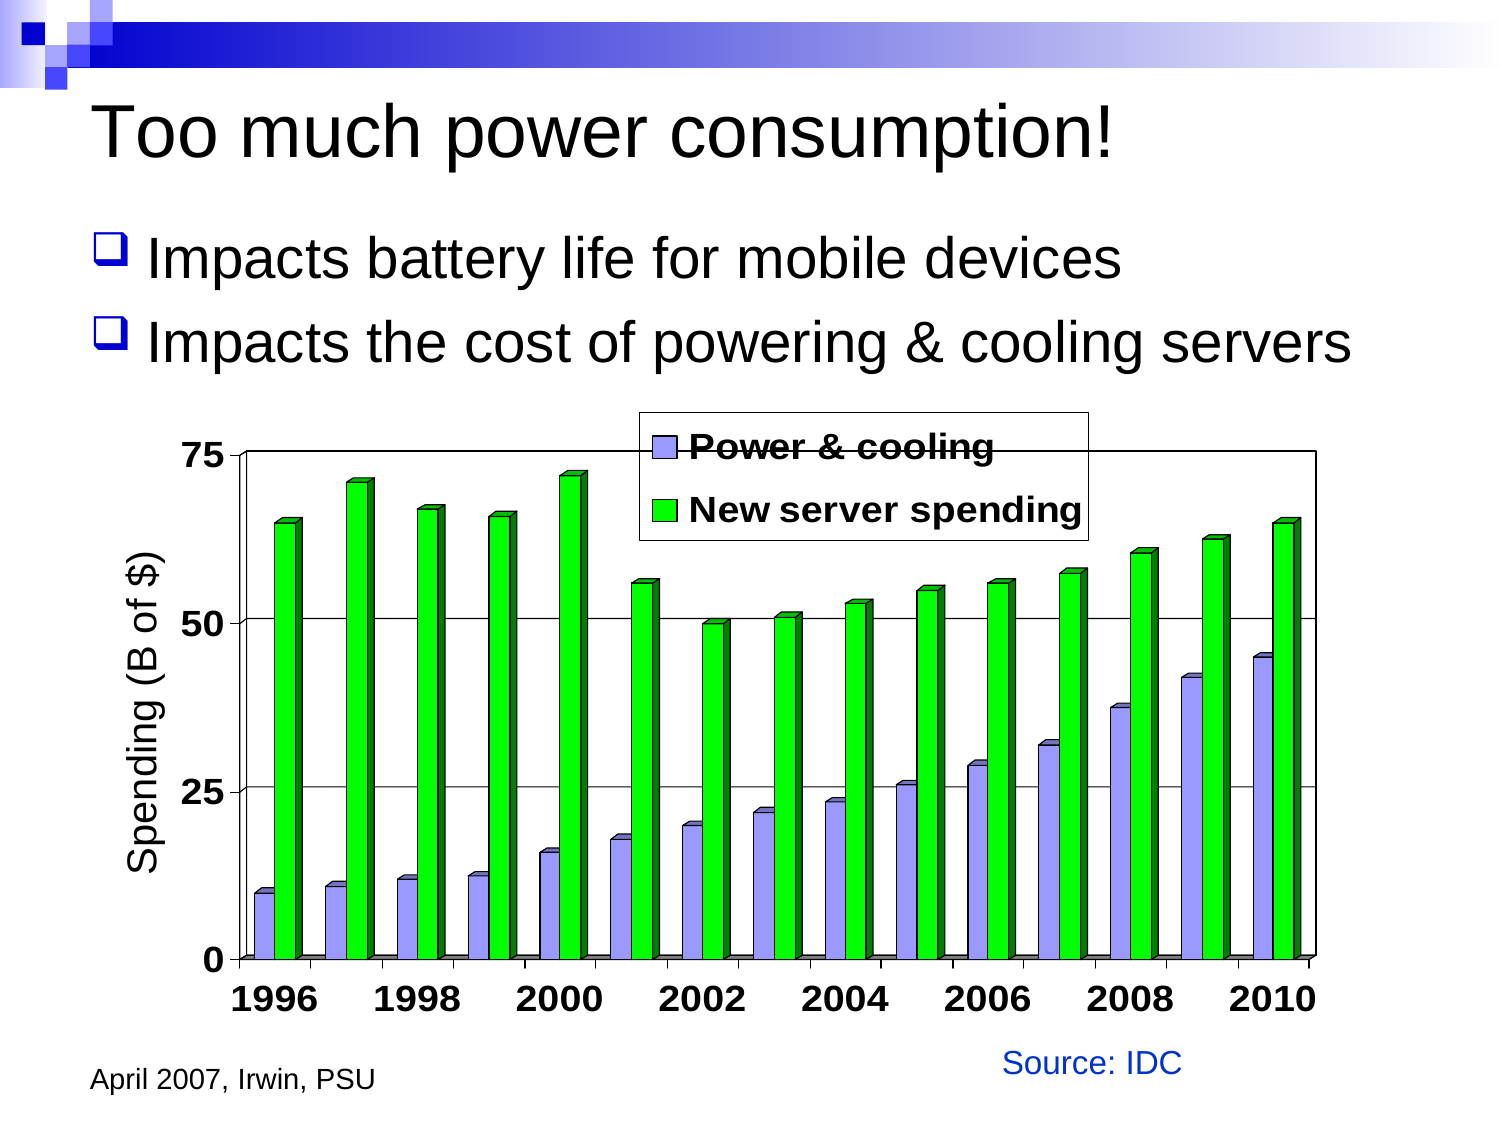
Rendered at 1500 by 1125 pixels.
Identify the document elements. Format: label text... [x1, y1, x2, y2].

text_box Spending (B of $) [107, 535, 173, 891]
text_box April 2007, Irwin, PSU [74, 1024, 426, 1103]
title Too much power consumption! [75, 74, 1426, 175]
chart [75, 404, 1426, 1051]
text_box Source: IDC [987, 1034, 1199, 1090]
list Impacts battery life for mobile devices Impacts the cost of powering & cooling servers [74, 212, 1434, 405]
